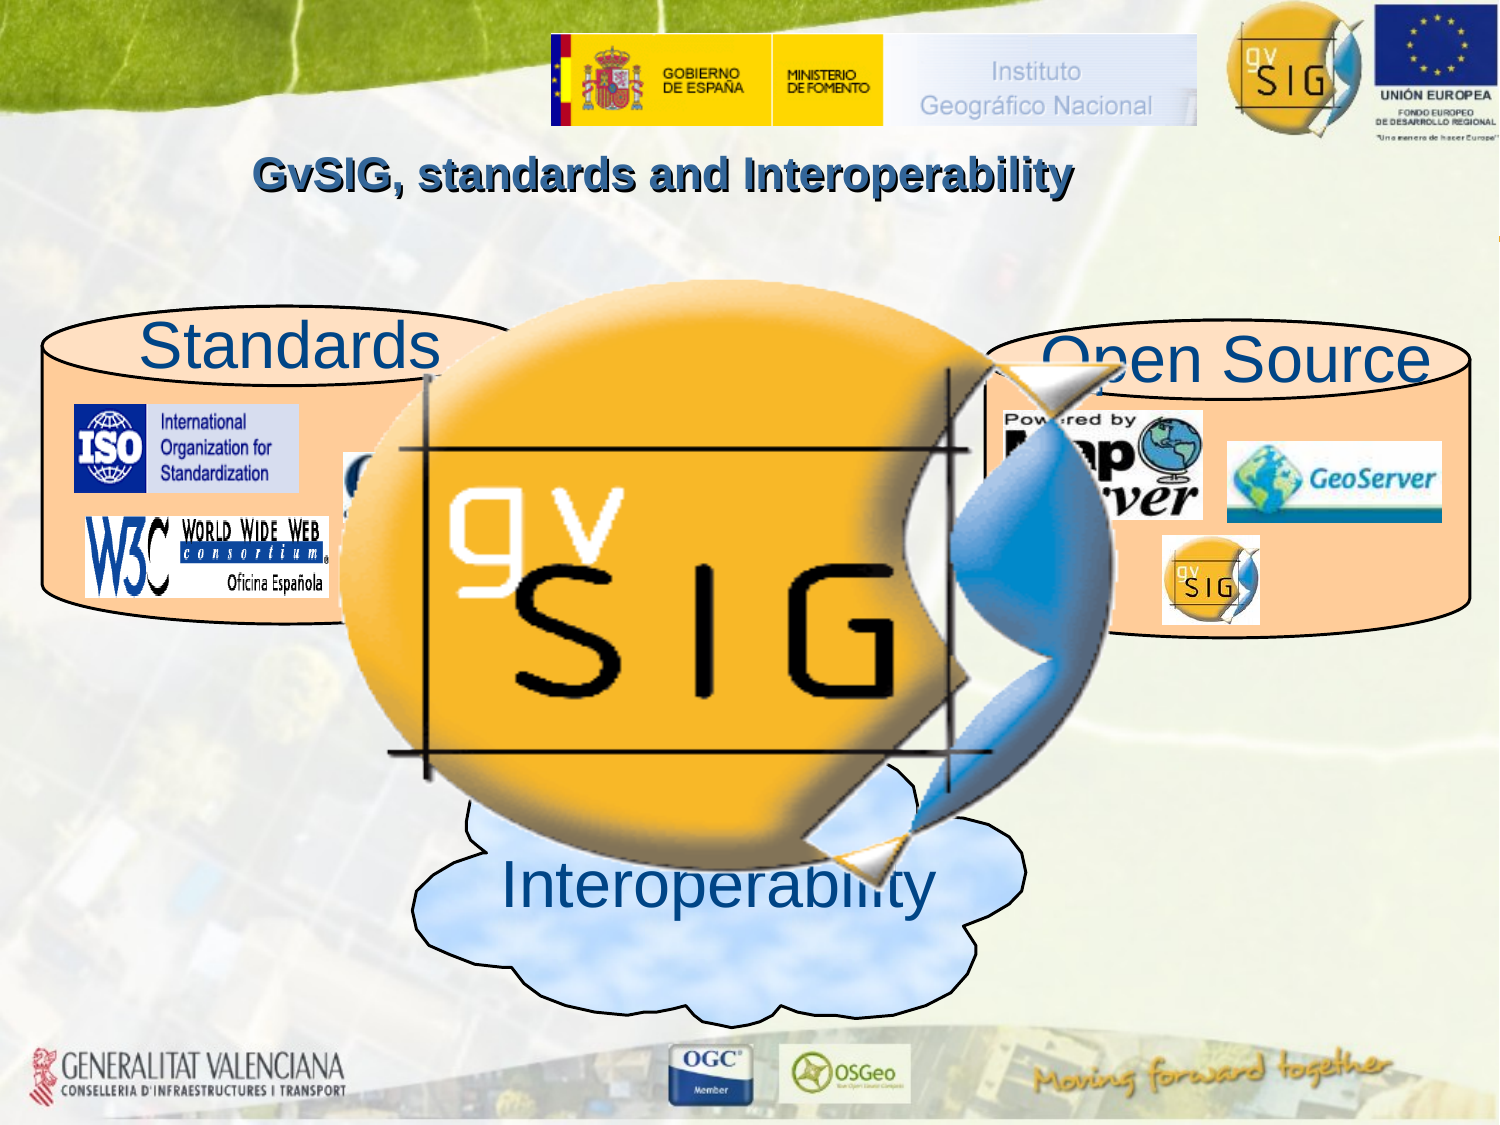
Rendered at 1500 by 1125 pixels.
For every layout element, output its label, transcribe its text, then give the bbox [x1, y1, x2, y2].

text_box [42, 349, 325, 625]
picture [0, 0, 1499, 1125]
text_box GvSIG, standards and Interoperability [236, 142, 1500, 210]
text_box Interoperability [412, 897, 1016, 1028]
text_box Open Source [1134, 324, 1435, 400]
text_box [1134, 363, 1470, 638]
text_box Standards [138, 310, 325, 386]
